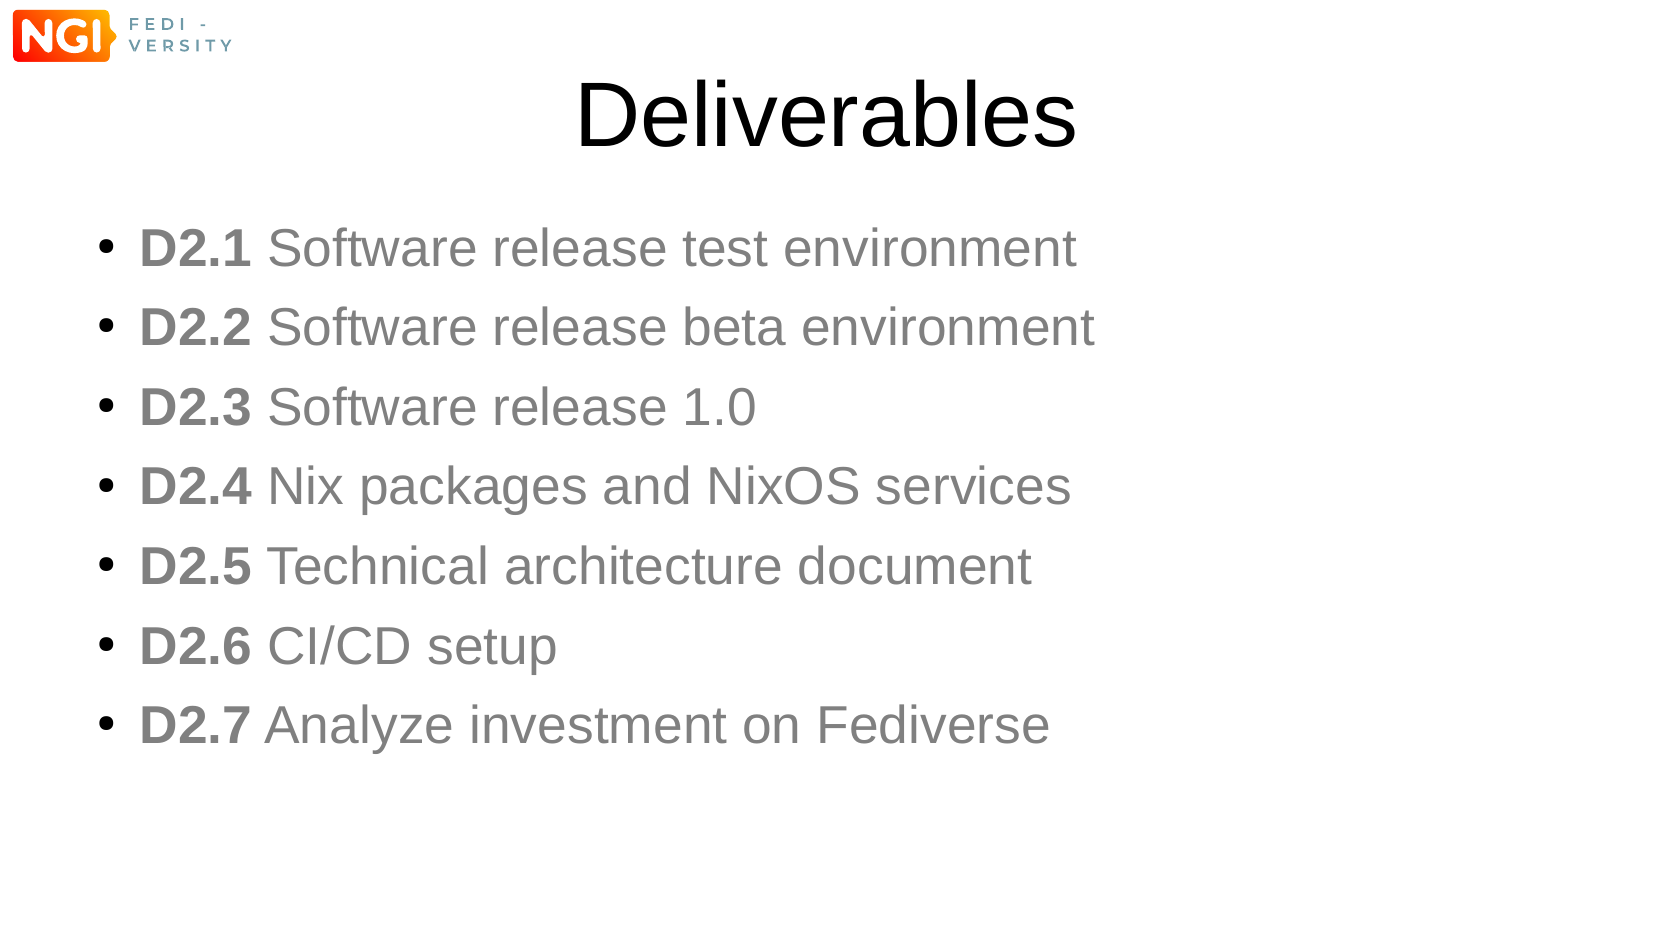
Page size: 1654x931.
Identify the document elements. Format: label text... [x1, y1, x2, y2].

picture [12, 9, 232, 63]
list D2.1 Software release test environment D2.2 Software release beta environment D2.3 Software release 1.0 D2.4 Nix packages and NixOS services D2.5 Technical architecture document D2.6 CI/CD setup D2.7 Analyze investment on Fediverse [82, 217, 1571, 758]
title Deliverables [82, 37, 1571, 193]
